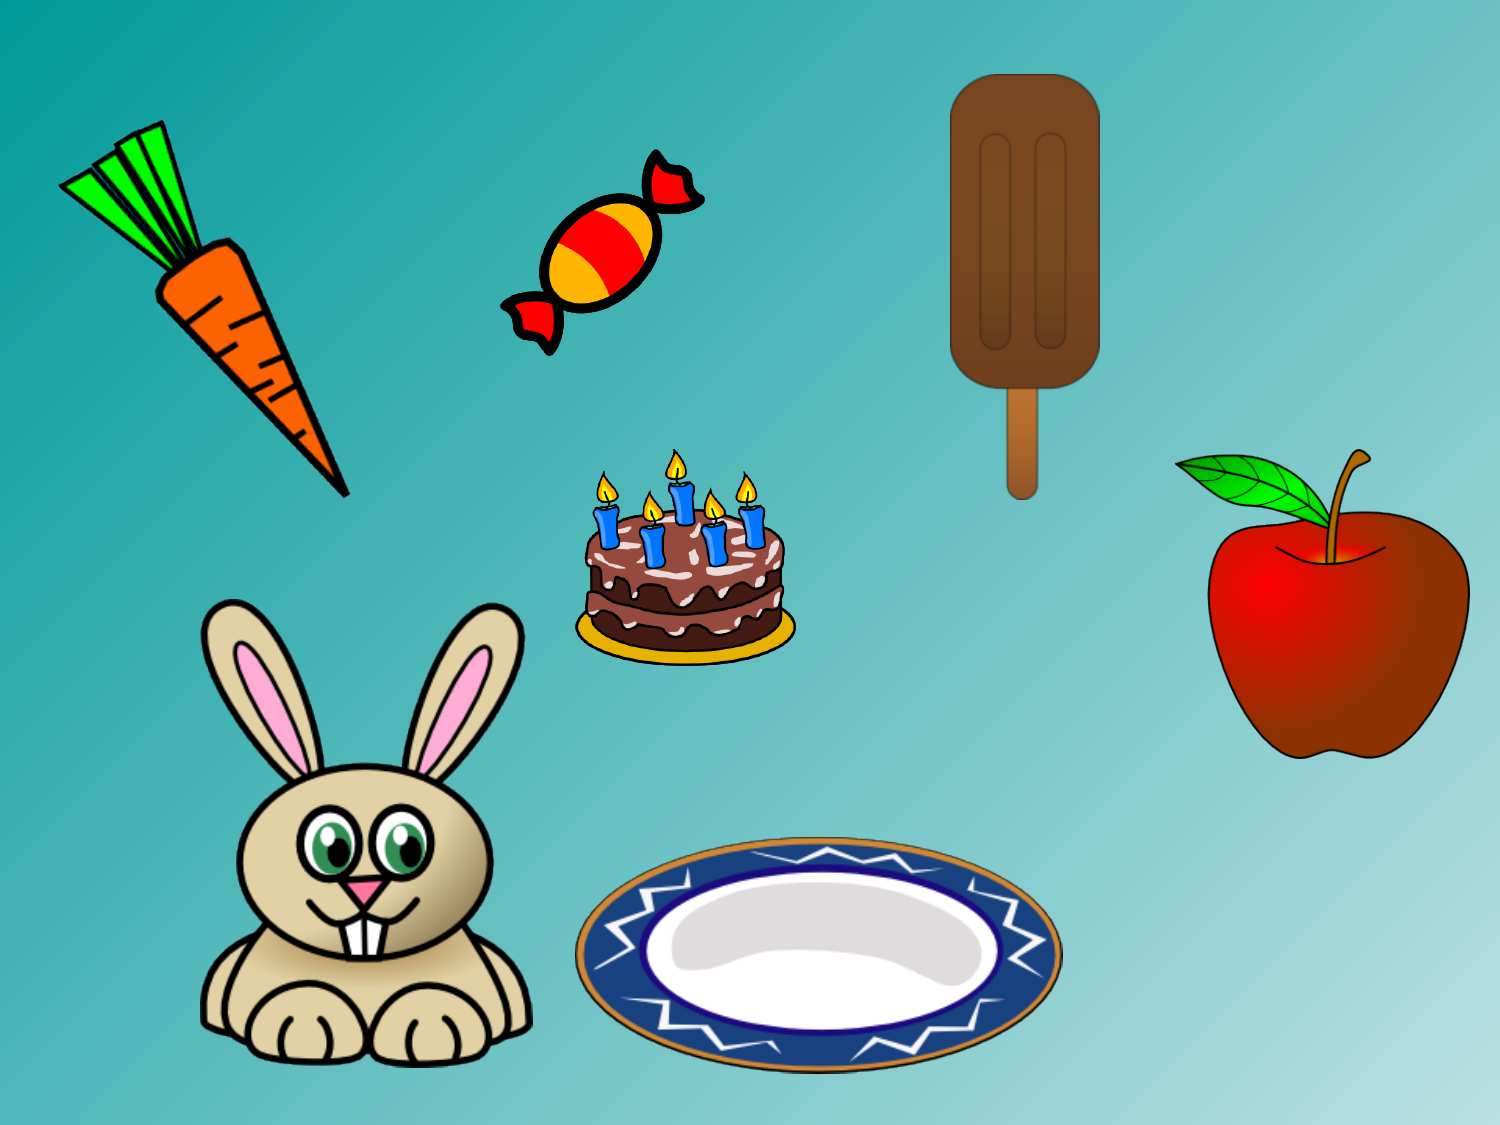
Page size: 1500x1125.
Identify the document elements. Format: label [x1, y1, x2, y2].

picture [55, 113, 394, 537]
picture [575, 837, 1063, 1074]
picture [575, 449, 796, 666]
picture [1175, 449, 1470, 759]
picture [200, 599, 533, 1068]
picture [500, 149, 705, 356]
picture [950, 74, 1100, 501]
